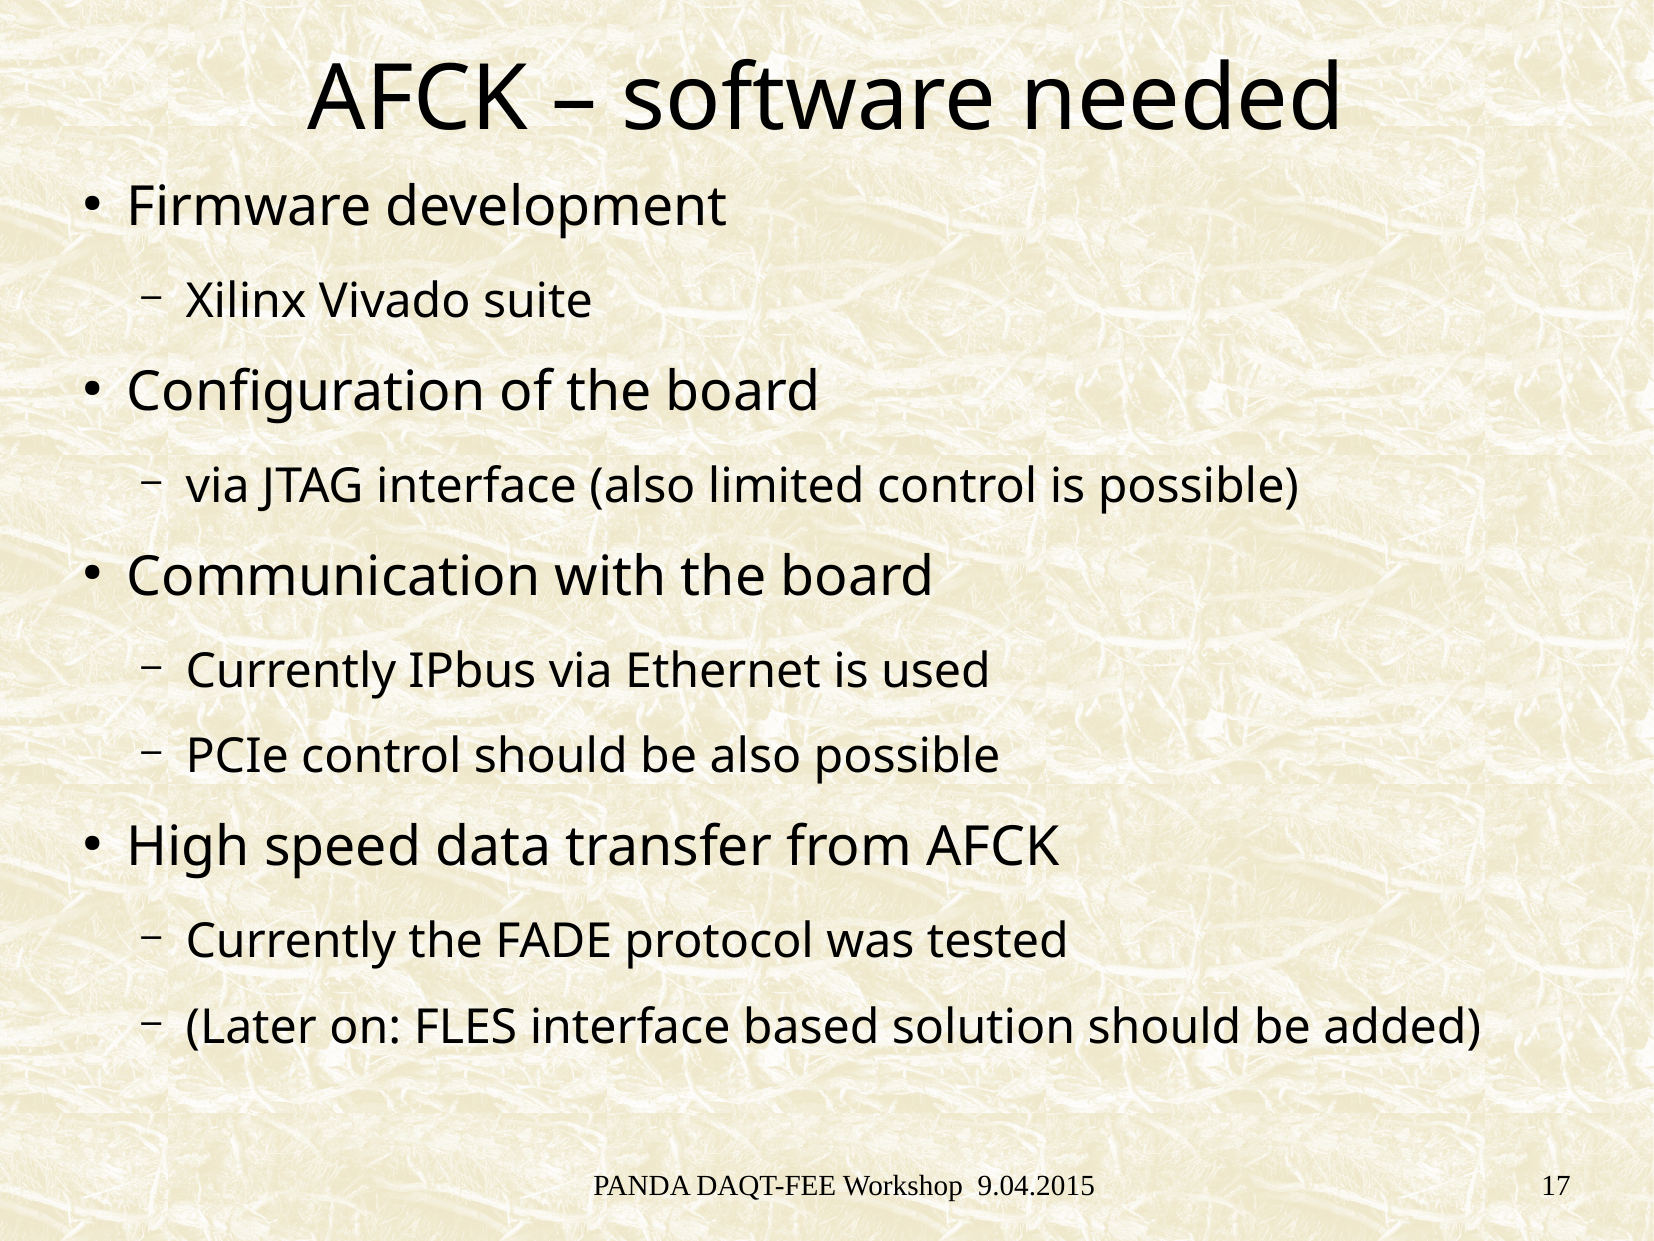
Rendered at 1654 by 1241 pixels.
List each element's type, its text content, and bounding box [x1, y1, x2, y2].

list Firmware development Xilinx Vivado suite Configuration of the board via JTAG interface (also limited control is possible) Communication with the board Currently IPbus via Ethernet is used PCIe control should be also possible High speed data transfer from AFCK Currently the FADE protocol was tested (Later on: FLES interface based solution should be added) [67, 166, 1586, 1061]
title AFCK – software needed [82, 30, 1571, 159]
picture [0, 0, 1654, 1241]
